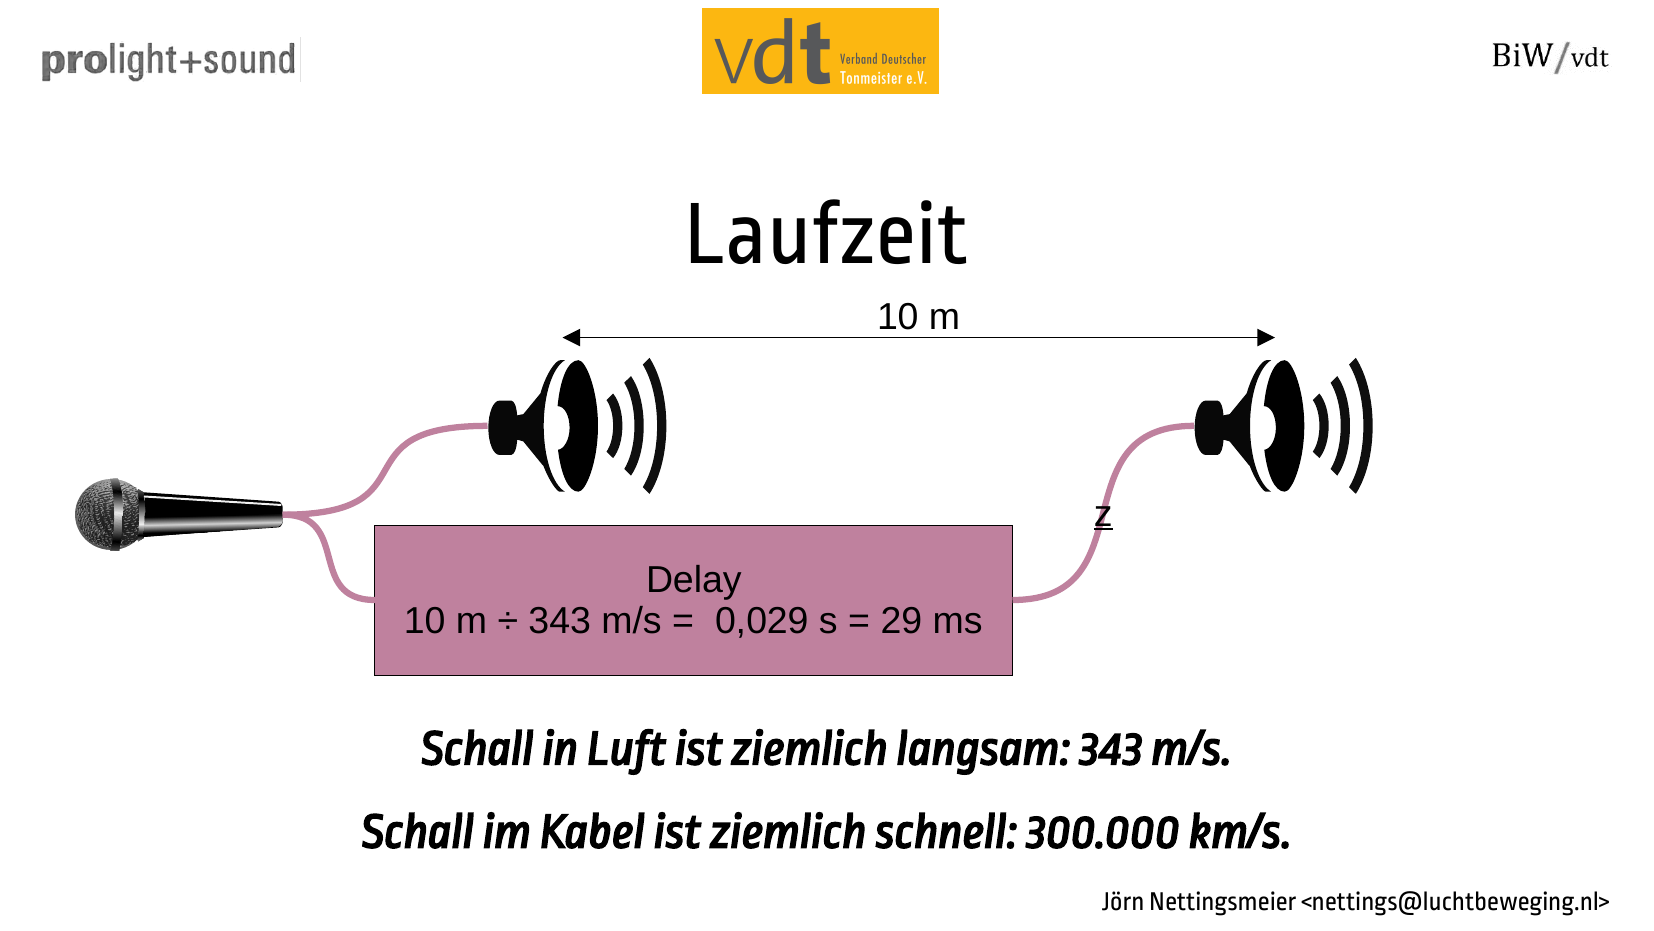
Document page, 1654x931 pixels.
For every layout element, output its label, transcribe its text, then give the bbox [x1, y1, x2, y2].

title Laufzeit [82, 185, 1571, 285]
picture [75, 478, 283, 551]
picture [1193, 338, 1374, 514]
picture [487, 338, 668, 514]
text_box Schall in Luft ist ziemlich langsam: 343 m/s. Schall im Kabel ist ziemlich schnell: 300.000 km/s. [82, 717, 1571, 865]
picture [37, 37, 301, 82]
picture [1490, 39, 1613, 75]
text_box Delay 10 m ÷ 343 m/s = 0,029 s = 29 ms [374, 525, 1013, 676]
picture [702, 8, 939, 94]
